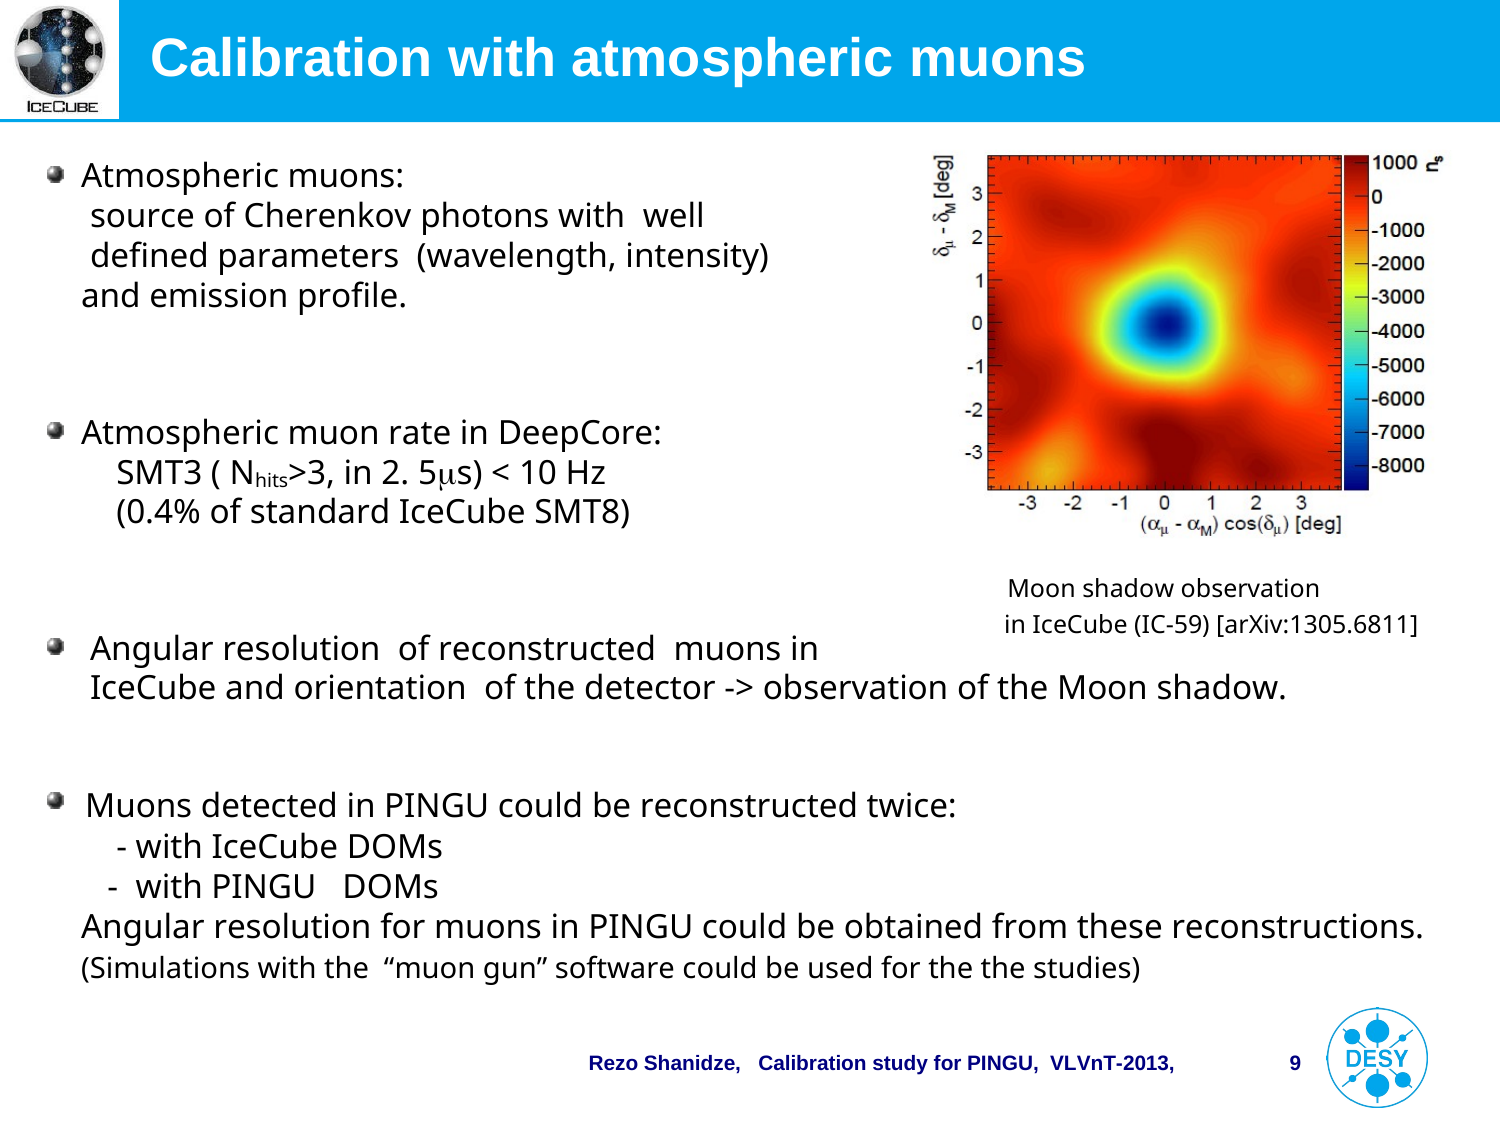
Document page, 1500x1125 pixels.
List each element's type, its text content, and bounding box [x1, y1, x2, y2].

text_box Atmospheric muon rate in DeepCore: SMT3 ( Nhits>3, in 2. 5ms) < 10 Hz (0.4% of standard IceCube SMT8) [33, 403, 720, 539]
picture [1326, 1007, 1428, 1108]
picture [47, 422, 64, 439]
title Calibration with atmospheric muons [150, 26, 1500, 89]
picture [47, 792, 64, 809]
text_box Rezo Shanidze, Calibration study for PINGU, VLVnT-2013, 9 [590, 1033, 1300, 1094]
text_box Muons detected in PINGU could be reconstructed twice: - with IceCube DOMs - with PINGU DOMs Angular resolution for muons in PINGU could be obtained from these reconstructions. (Simulations with the “muon gun” software could be used for the the studies) [33, 768, 1451, 993]
text_box Moon shadow observation in IceCube (IC-59) [arXiv:1305.6811] [969, 559, 1477, 650]
picture [47, 638, 64, 655]
picture [0, 0, 118, 118]
picture [47, 166, 64, 183]
picture [915, 134, 1477, 549]
text_box Angular resolution of reconstructed muons in IceCube and orientation of the detector -> observation of the Moon shadow. [33, 619, 1451, 715]
text_box Atmospheric muons: source of Cherenkov photons with well defined parameters (wavelength, intensity) and emission profile. [33, 146, 831, 322]
